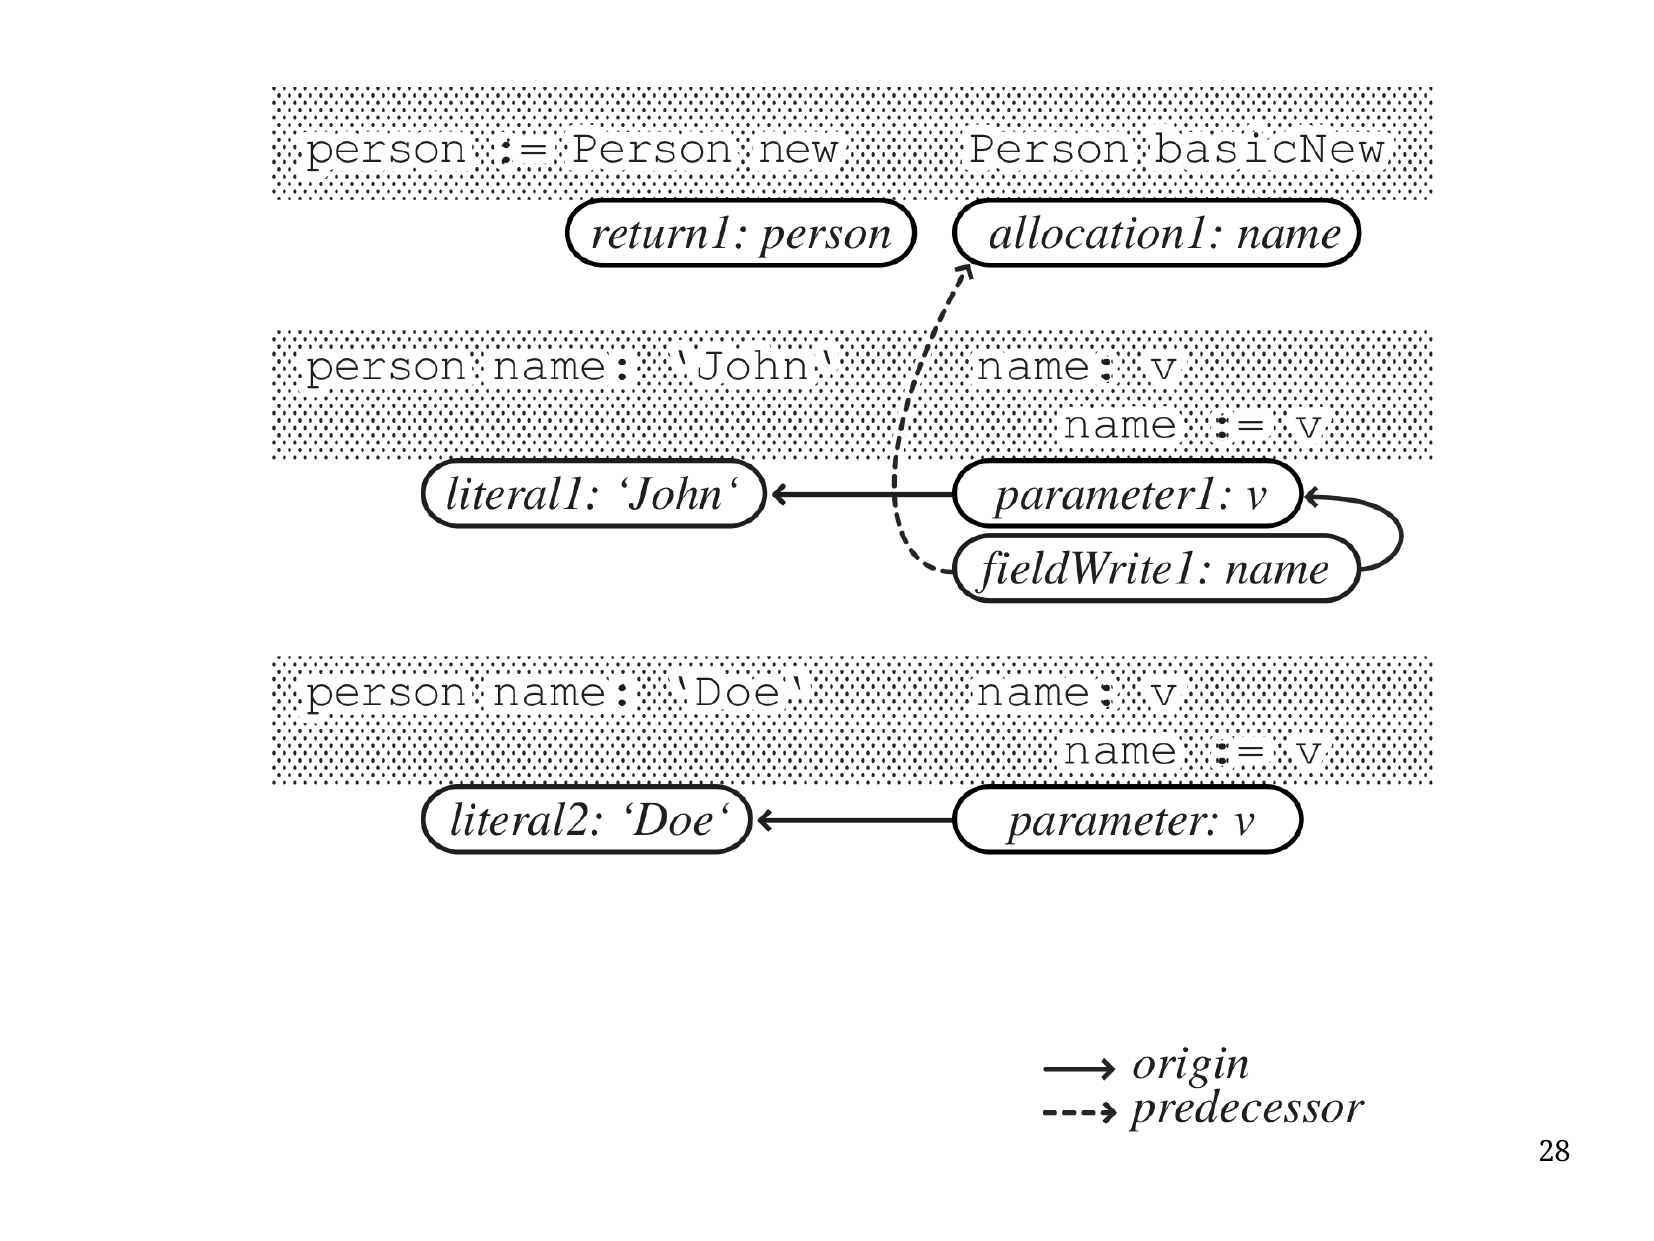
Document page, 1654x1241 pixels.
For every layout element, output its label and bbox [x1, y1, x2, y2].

picture [270, 85, 1433, 1142]
